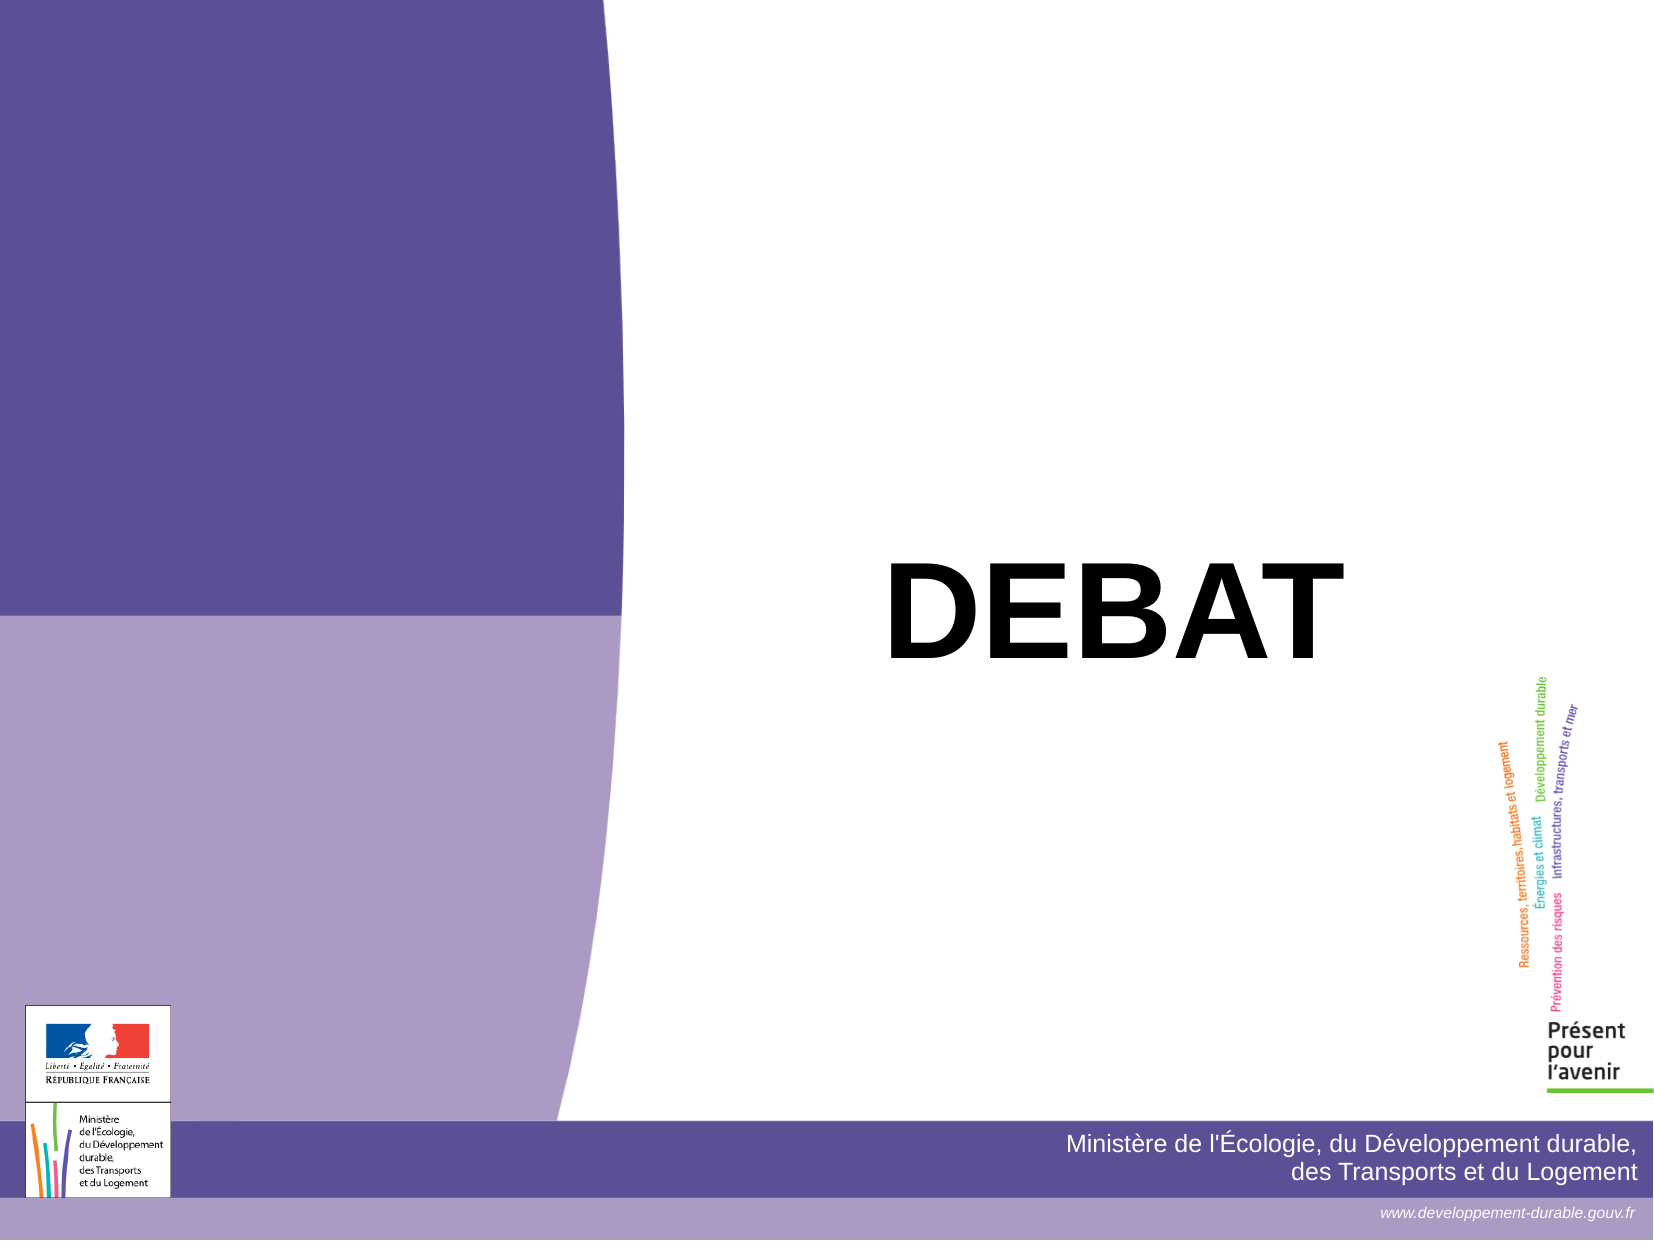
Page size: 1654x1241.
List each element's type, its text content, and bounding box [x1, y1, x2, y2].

picture [0, 0, 1654, 1240]
text_box DEBAT [867, 526, 1361, 696]
